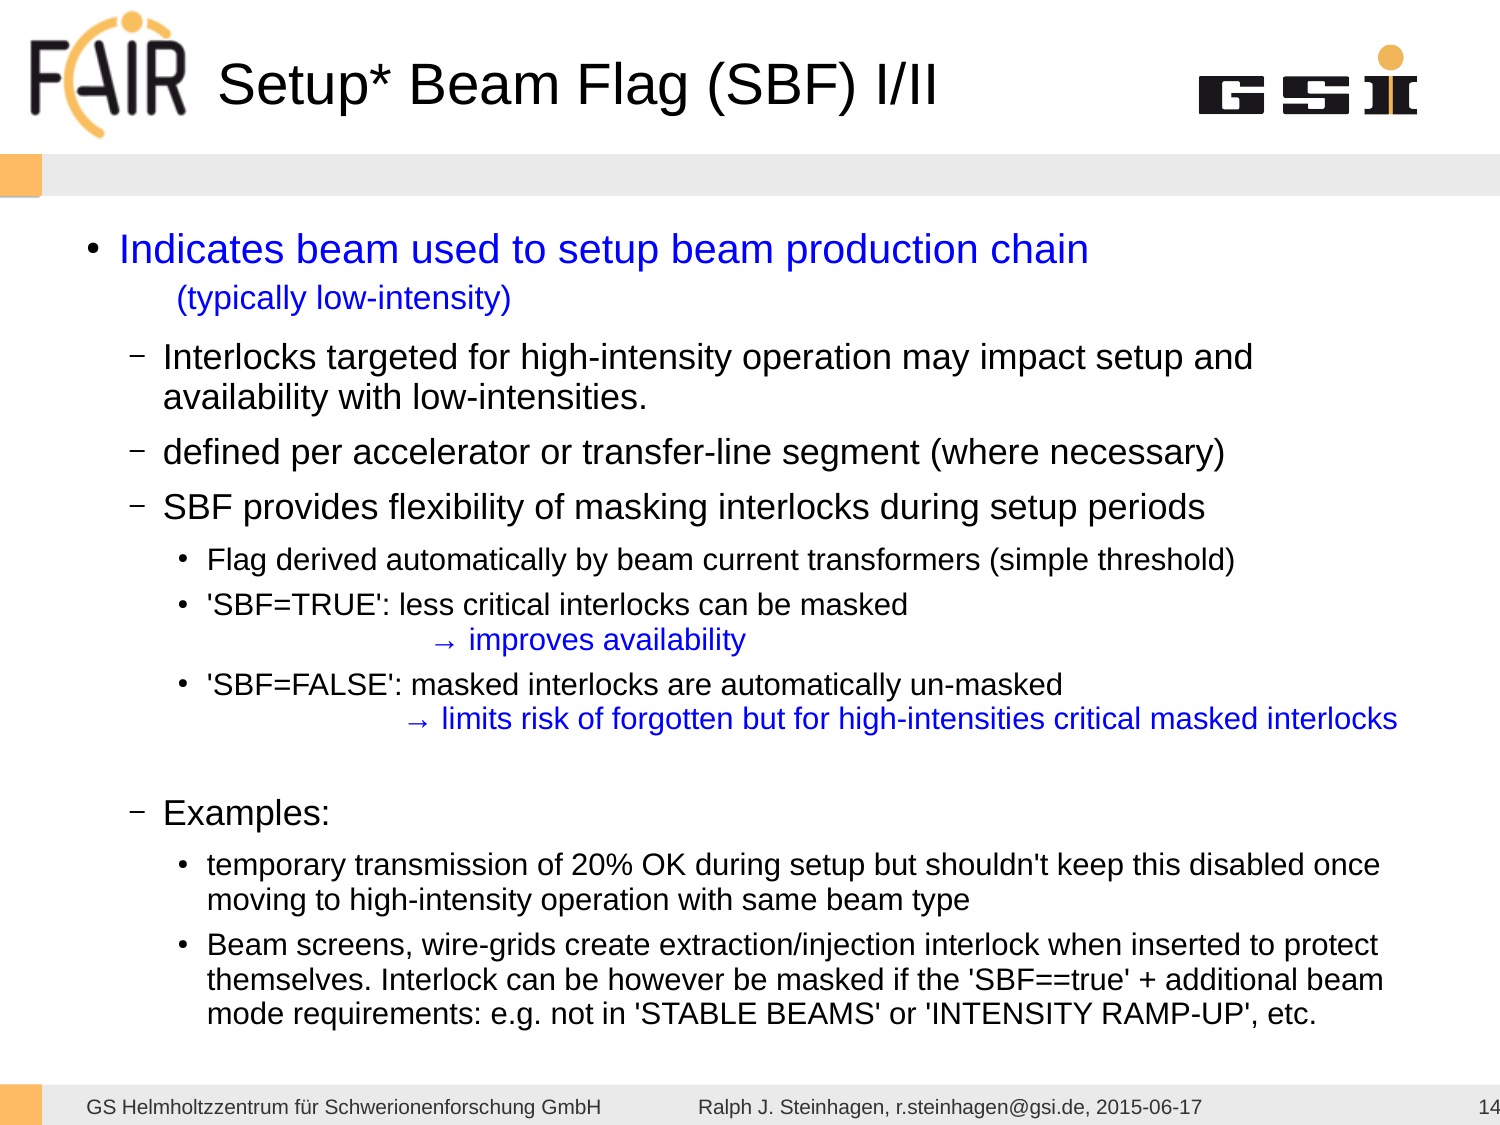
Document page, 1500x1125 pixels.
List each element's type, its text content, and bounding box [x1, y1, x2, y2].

list Indicates beam used to setup beam production chain (typically low-intensity) Interlocks targeted for high-intensity operation may impact setup and availability with low-intensities. defined per accelerator or transfer-line segment (where necessary) SBF provides flexibility of masking interlocks during setup periods Flag derived automatically by beam current transformers (simple threshold) 'SBF=TRUE': less critical interlocks can be masked → improves availability 'SBF=FALSE': masked interlocks are automatically un-masked → limits risk of forgotten but for high-intensities critical masked interlocks Examples: temporary transmission of 20% OK during setup but shouldn't keep this disabled once moving to high-intensity operation with same beam type Beam screens, wire-grids create extraction/injection interlock when inserted to protect themselves. Interlock can be however be masked if the 'SBF==true' + additional beam mode requirements: e.g. not in 'STABLE BEAMS' or 'INTENSITY RAMP-UP', etc. [75, 226, 1425, 1050]
picture [1197, 42, 1419, 117]
picture [30, 9, 187, 141]
title Setup* Beam Flag (SBF) I/II [217, 20, 1109, 147]
